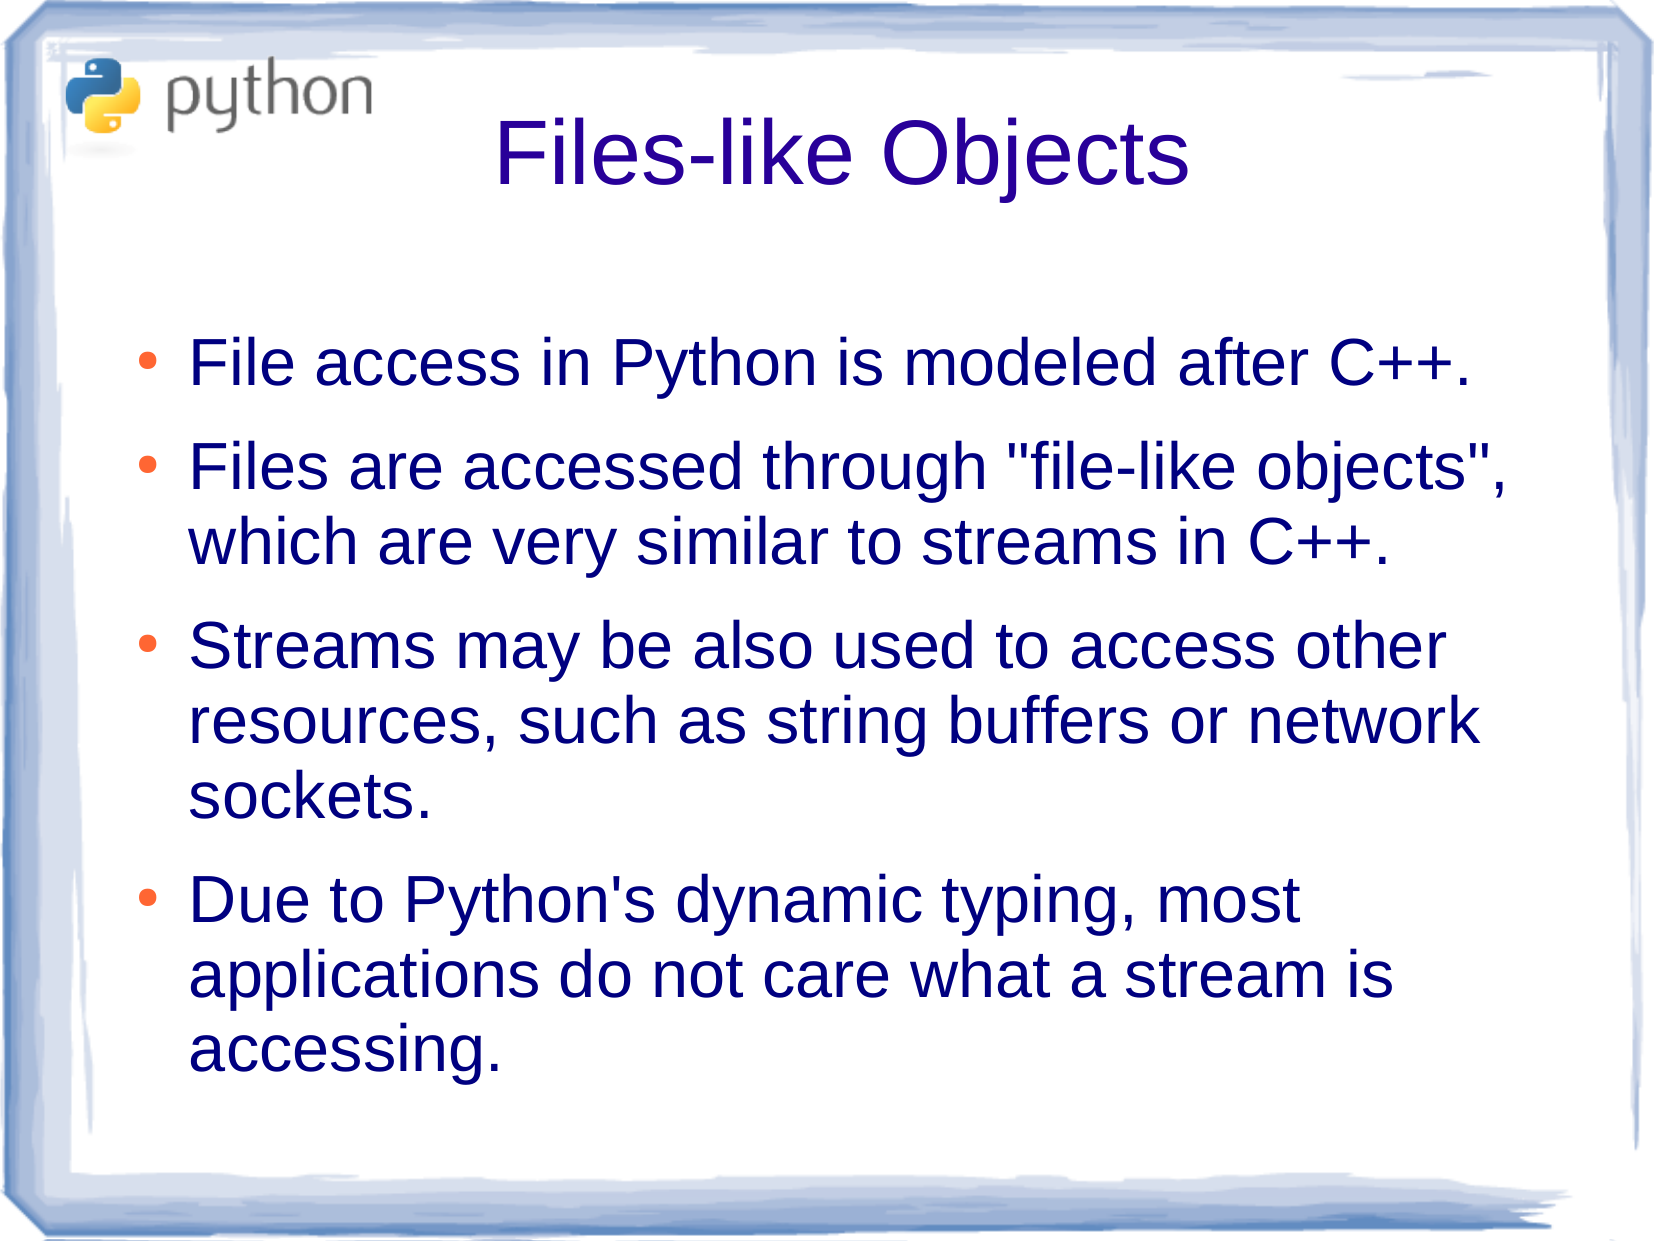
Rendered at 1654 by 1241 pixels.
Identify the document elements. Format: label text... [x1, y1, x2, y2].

list File access in Python is modeled after C++. Files are accessed through "file-like objects", which are very similar to streams in C++. Streams may be also used to access other resources, such as string buffers or network sockets. Due to Python's dynamic typing, most applications do not care what a stream is accessing. [118, 324, 1571, 1087]
picture [0, 0, 1654, 1241]
title Files-like Objects [82, 49, 1571, 257]
